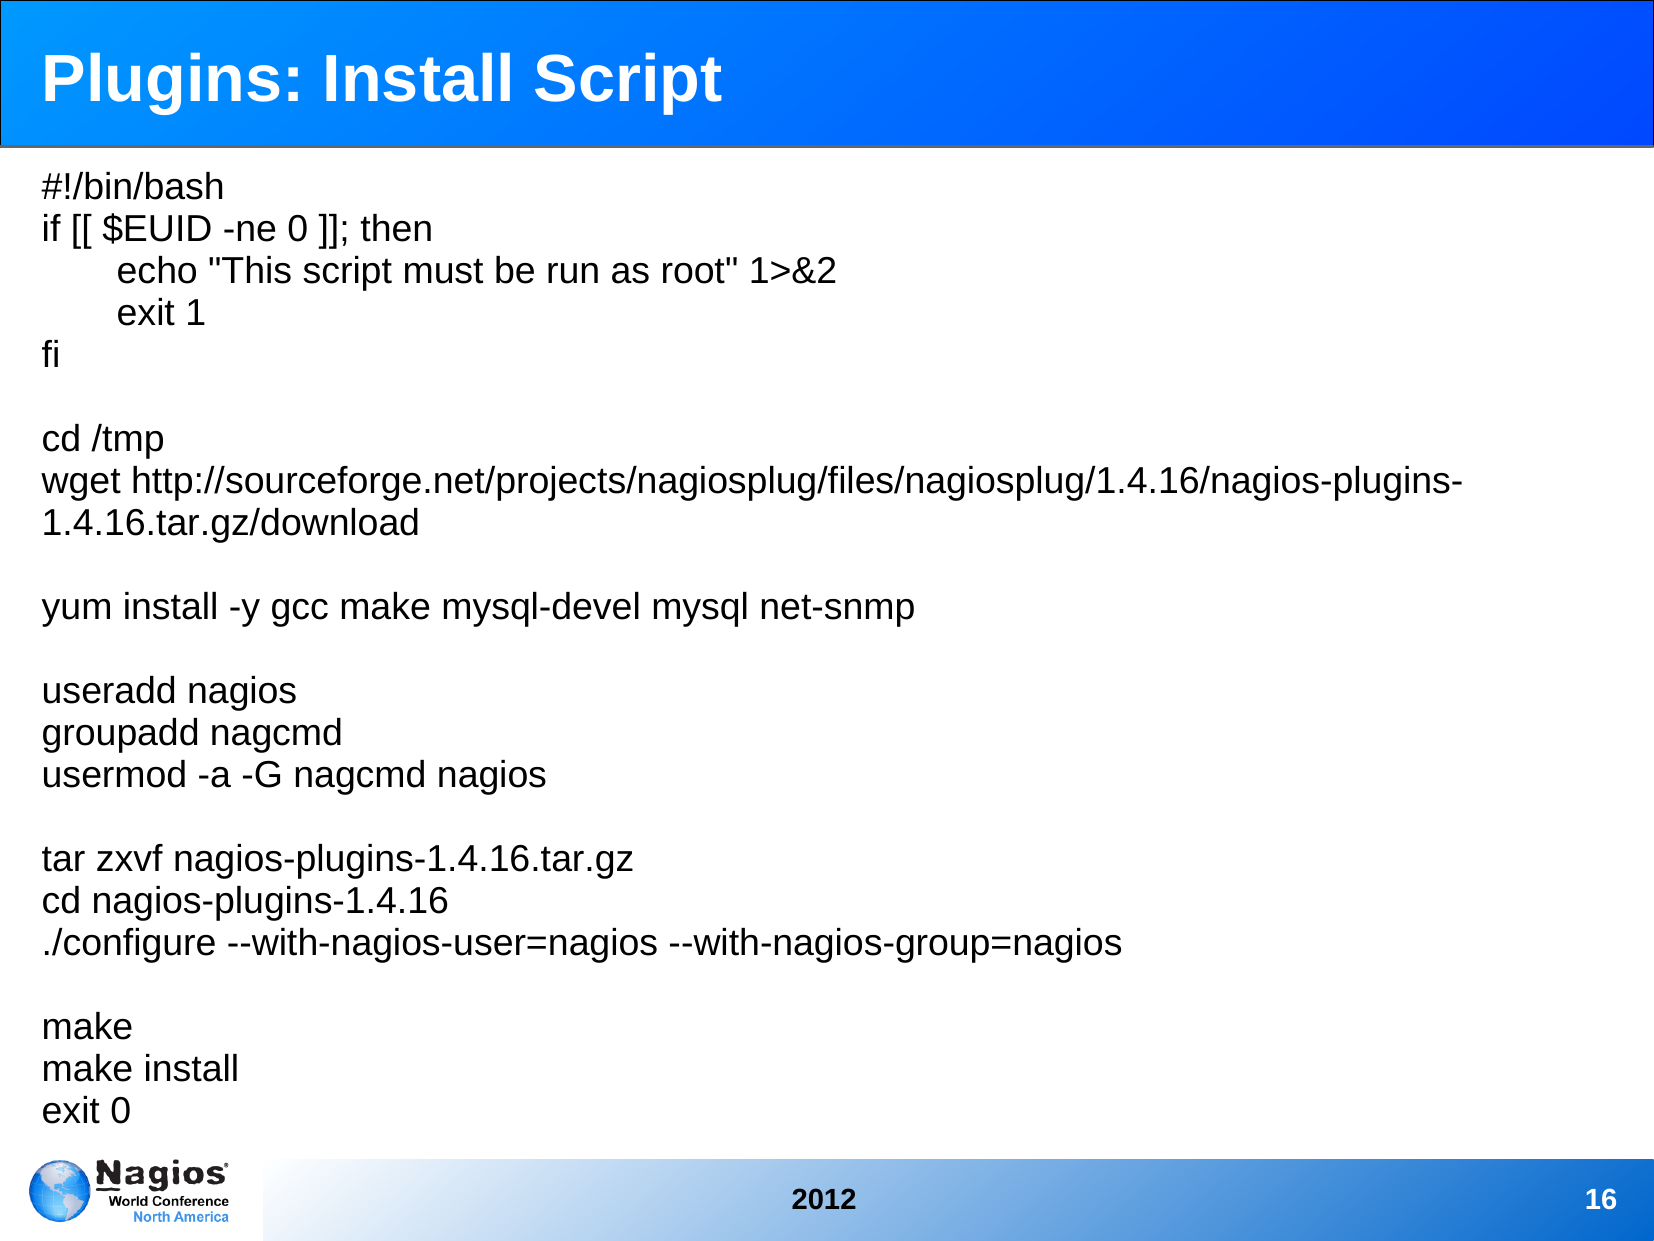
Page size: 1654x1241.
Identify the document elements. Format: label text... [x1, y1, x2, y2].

picture [29, 1159, 229, 1235]
subtitle #!/bin/bash if [[ $EUID -ne 0 ]]; then echo "This script must be run as root" 1>&2 exit 1 fi cd /tmp wget http://sourceforge.net/projects/nagiosplug/files/nagiosplug/1.4.16/nagios-plugins-1.4.16.tar.gz/download yum install -y gcc make mysql-devel mysql net-snmp useradd nagios groupadd nagcmd usermod -a -G nagcmd nagios tar zxvf nagios-plugins-1.4.16.tar.gz cd nagios-plugins-1.4.16 ./configure --with-nagios-user=nagios --with-nagios-group=nagios make make install exit 0 [41, 165, 1618, 1207]
title Plugins: Install Script [41, 36, 1248, 120]
